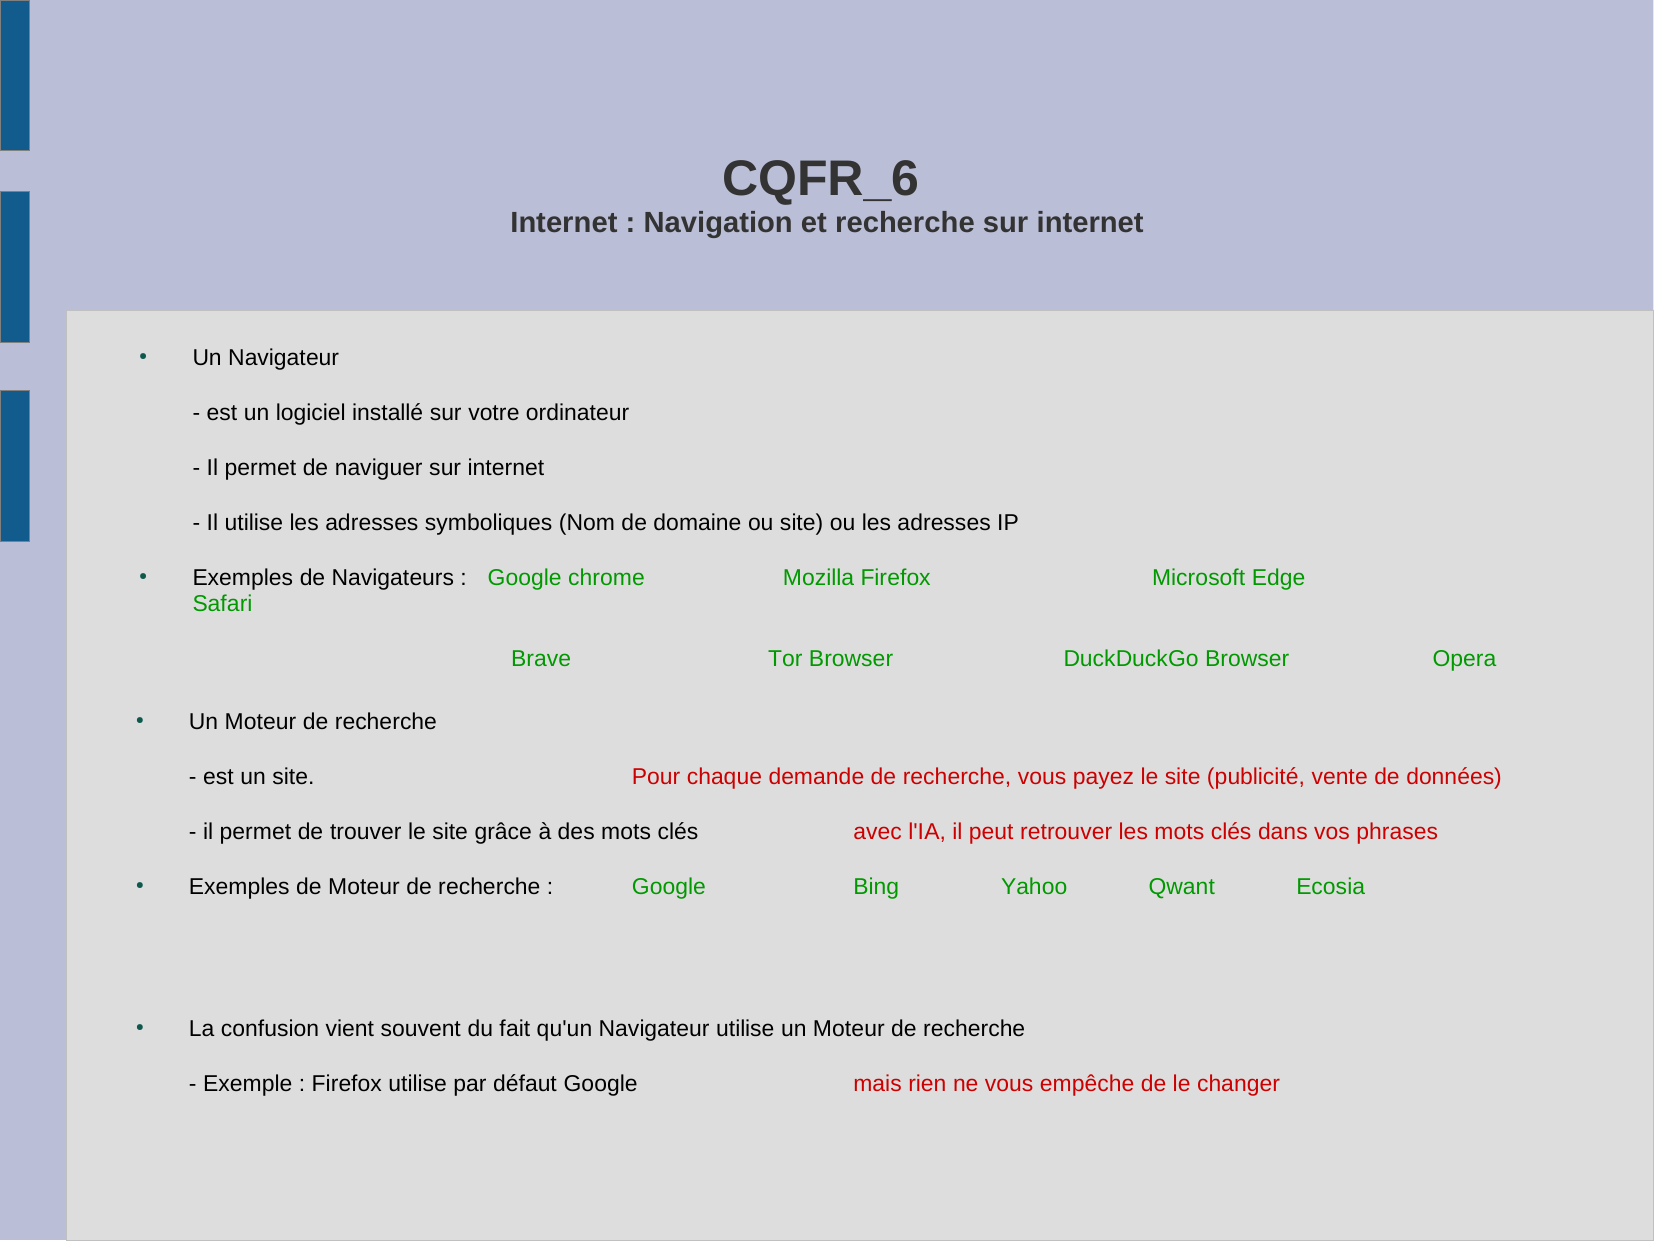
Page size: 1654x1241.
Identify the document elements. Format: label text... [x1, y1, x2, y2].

list La confusion vient souvent du fait qu'un Navigateur utilise un Moteur de recherche - Exemple : Firefox utilise par défaut Google mais rien ne vous empêche de le changer [118, 1015, 1531, 1152]
list Un Moteur de recherche - est un site. Pour chaque demande de recherche, vous payez le site (publicité, vente de données) - il permet de trouver le site grâce à des mots clés avec l'IA, il peut retrouver les mots clés dans vos phrases Exemples de Moteur de recherche : Google Bing Yahoo Qwant Ecosia [118, 708, 1531, 1011]
title CQFR_6 Internet : Navigation et recherche sur internet [121, 91, 1534, 299]
list Un Navigateur - est un logiciel installé sur votre ordinateur - Il permet de naviguer sur internet - Il utilise les adresses symboliques (Nom de domaine ou site) ou les adresses IP Exemples de Navigateurs : Google chrome Mozilla Firefox Microsoft Edge Safari Brave Tor Browser DuckDuckGo Browser Opera [121, 344, 1534, 691]
